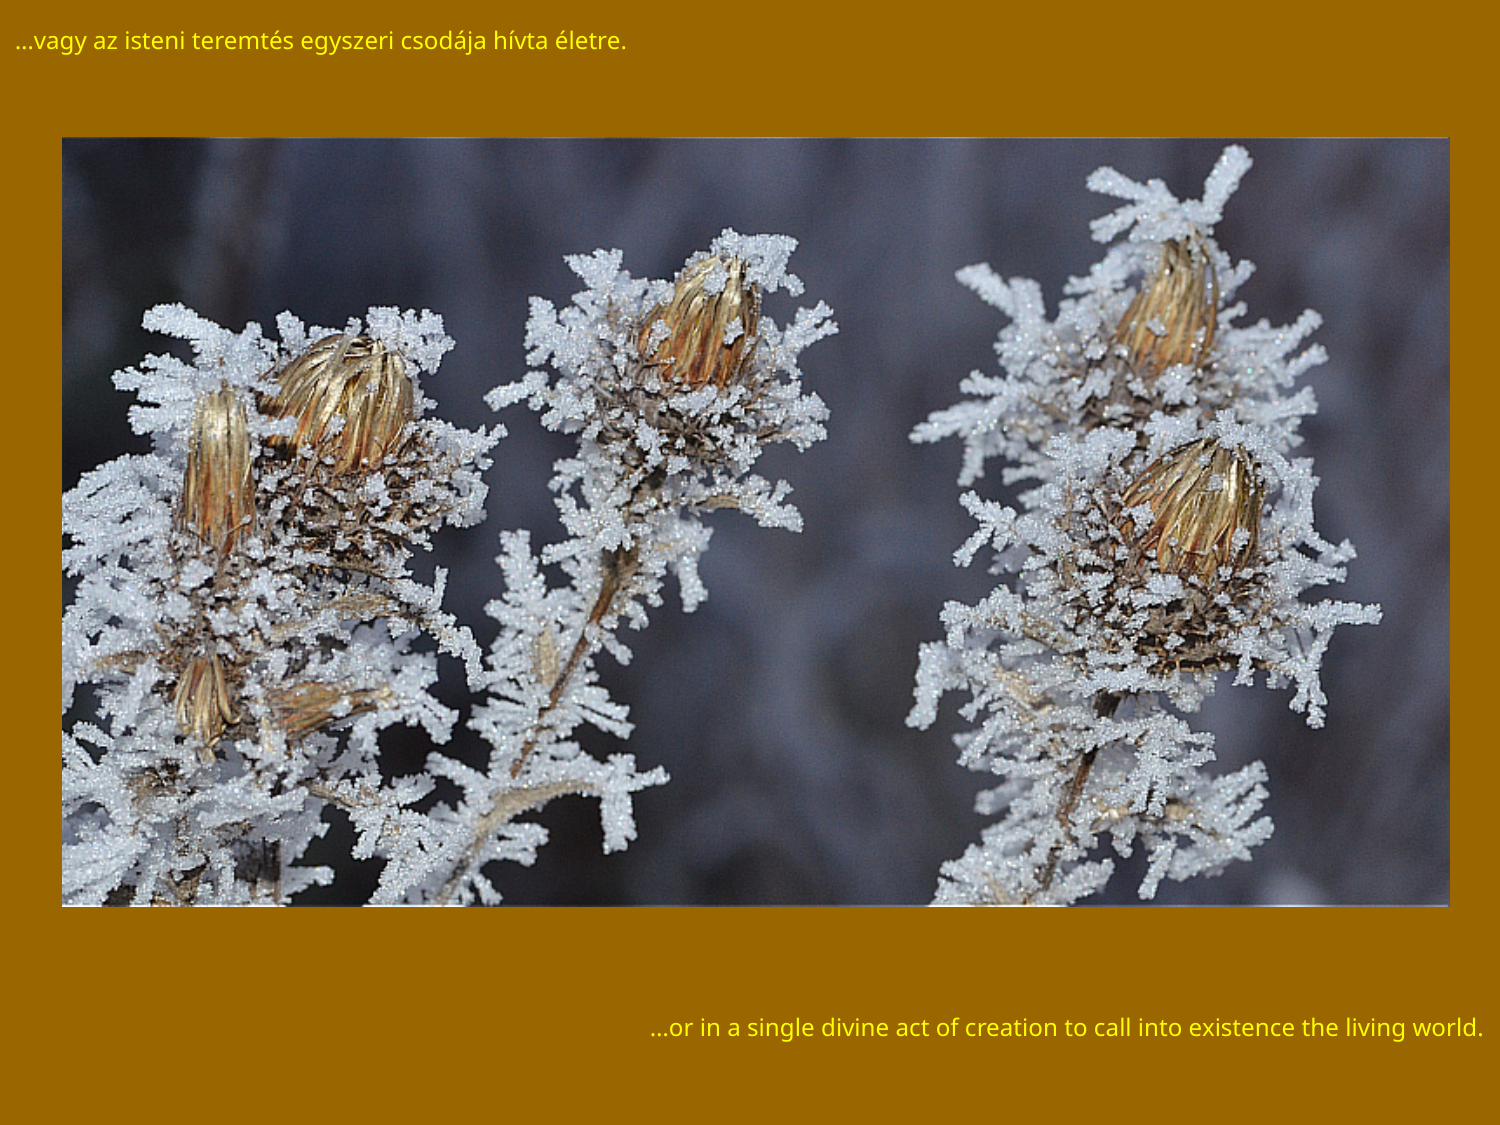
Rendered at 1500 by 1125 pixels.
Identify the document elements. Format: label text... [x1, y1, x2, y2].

picture [62, 137, 1450, 907]
text_box …vagy az isteni teremtés egyszeri csodája hívta életre. [0, 0, 1063, 65]
text_box …or in a single divine act of creation to call into existence the living world. [287, 987, 1500, 1125]
